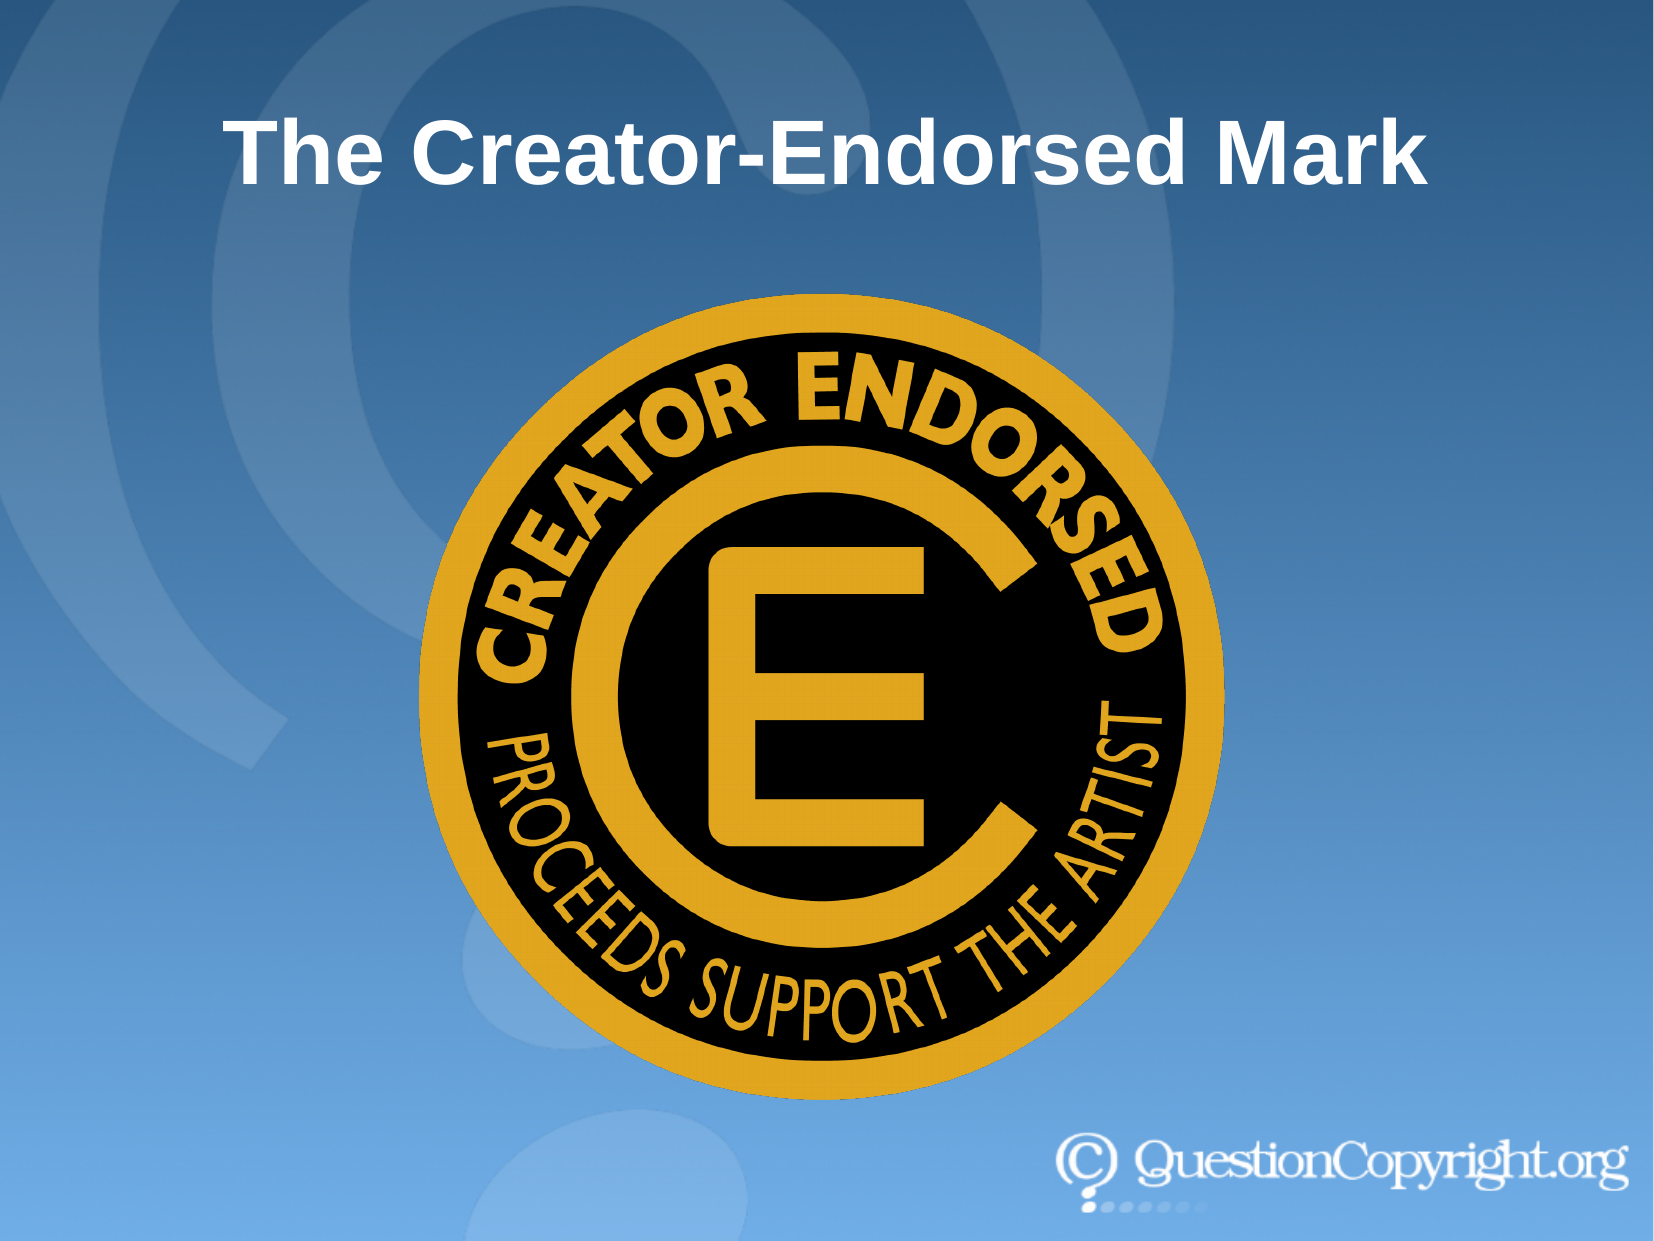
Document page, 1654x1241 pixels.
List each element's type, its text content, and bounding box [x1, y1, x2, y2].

picture [0, 0, 1654, 1241]
title The Creator-Endorsed Mark [82, 49, 1571, 231]
